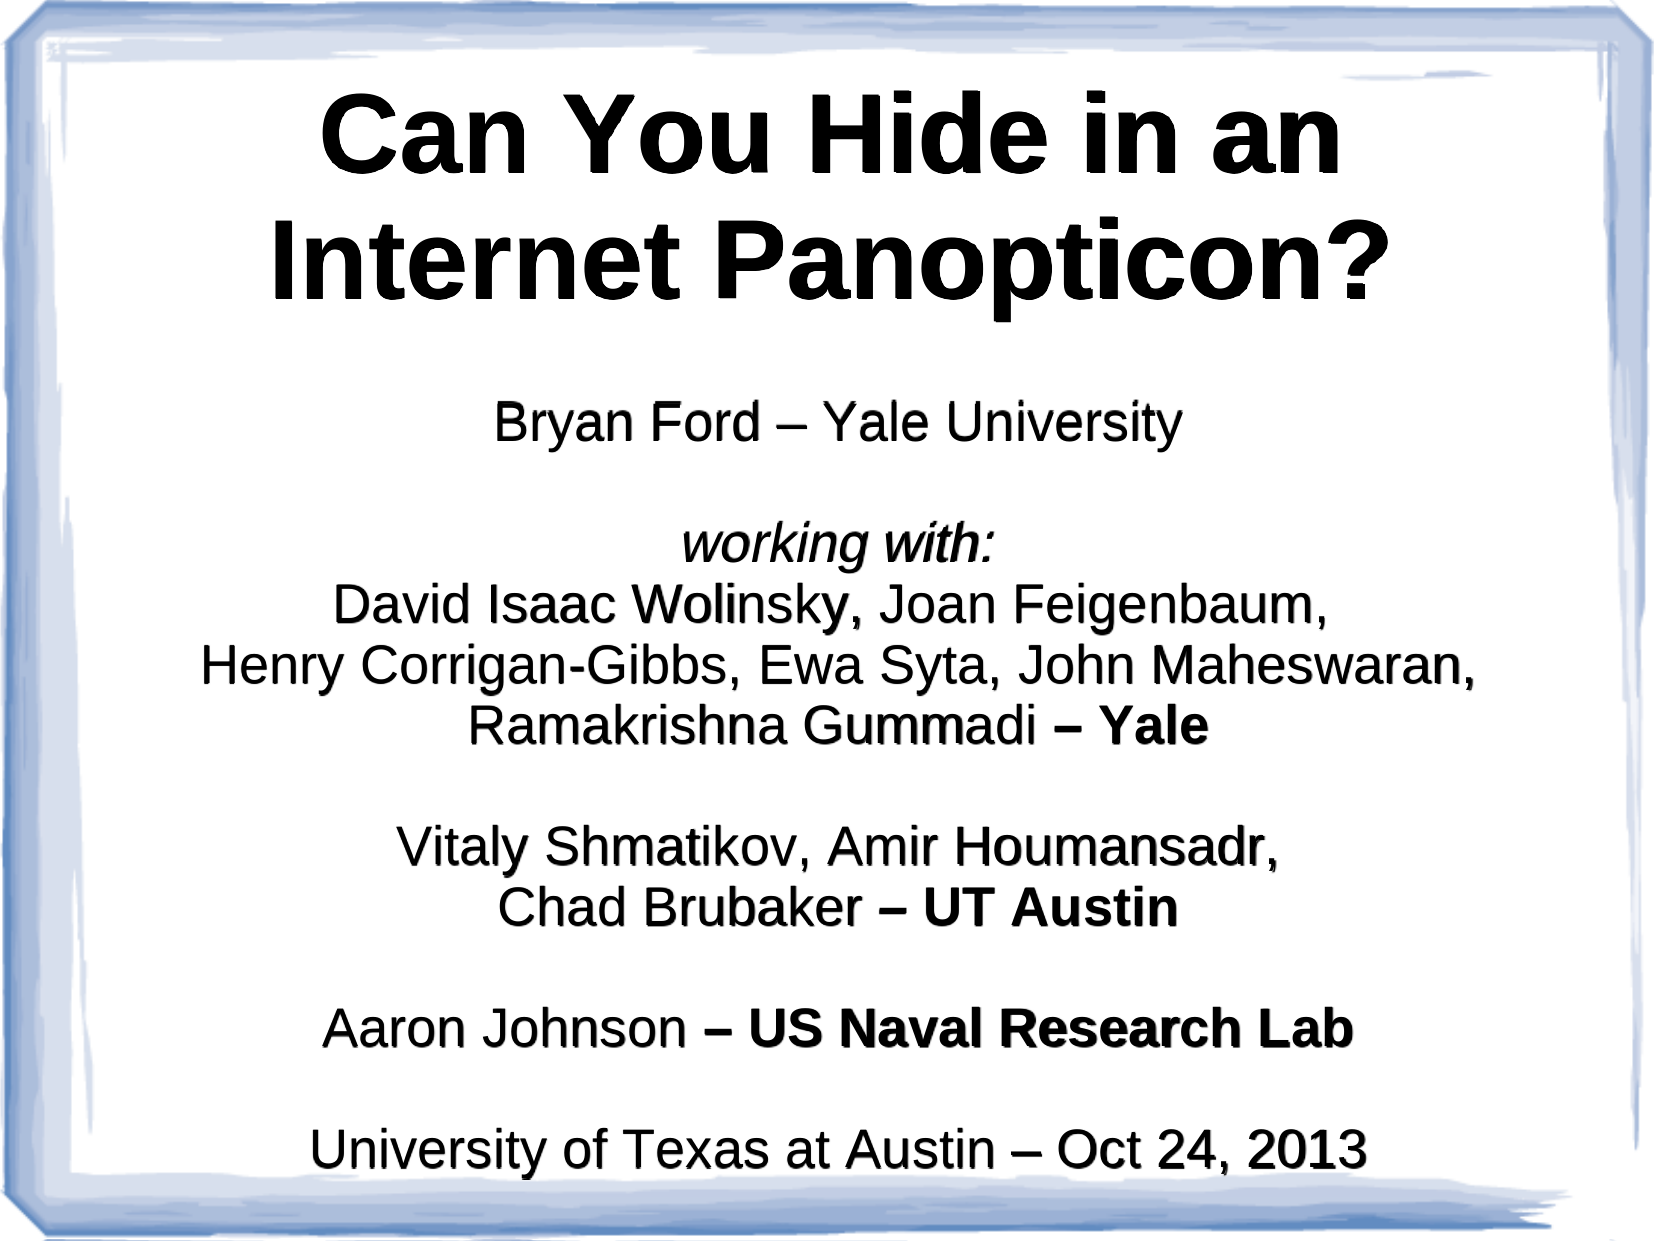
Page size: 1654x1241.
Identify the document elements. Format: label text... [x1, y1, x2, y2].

title Can You Hide in an Internet Panopticon? [86, 70, 1576, 323]
subtitle Bryan Ford – Yale University working with: David Isaac Wolinsky, Joan Feigenbaum, Henry Corrigan-Gibbs, Ewa Syta, John Maheswaran, Ramakrishna Gummadi – Yale Vitaly Shmatikov, Amir Houmansadr, Chad Brubaker – UT Austin Aaron Johnson – US Naval Research Lab University of Texas at Austin – Oct 24, 2013 [112, 392, 1566, 1180]
picture [0, 0, 1654, 1241]
